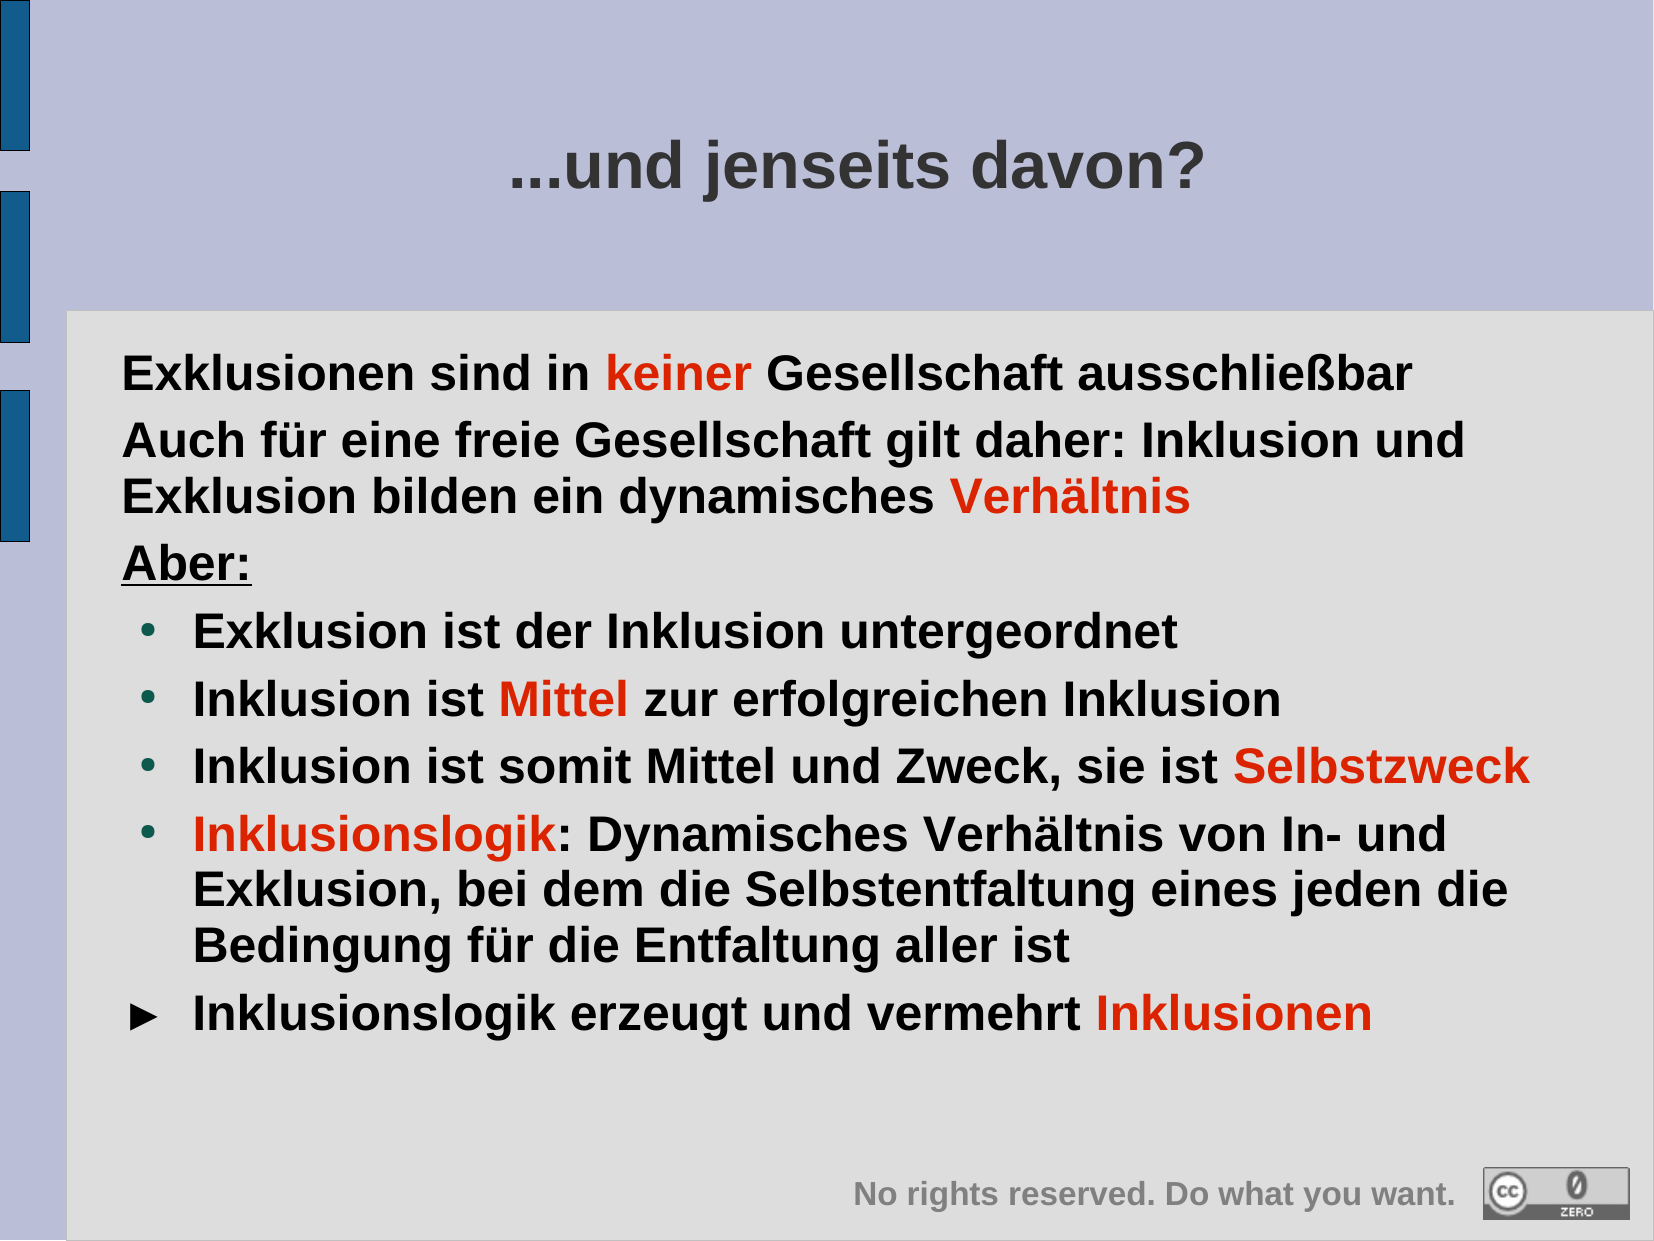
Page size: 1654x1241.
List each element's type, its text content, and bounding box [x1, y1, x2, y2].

title ...und jenseits davon? [121, 61, 1595, 269]
picture [1483, 1167, 1630, 1220]
list Exklusionen sind in keiner Gesellschaft ausschließbar Auch für eine freie Gesellschaft gilt daher: Inklusion und Exklusion bilden ein dynamisches Verhältnis Aber: Exklusion ist der Inklusion untergeordnet Inklusion ist Mittel zur erfolgreichen Inklusion Inklusion ist somit Mittel und Zweck, sie ist Selbstzweck Inklusionslogik: Dynamisches Verhältnis von In- und Exklusion, bei dem die Selbstentfaltung eines jeden die Bedingung für die Entfaltung aller ist ► Inklusionslogik erzeugt und vermehrt Inklusionen [121, 344, 1595, 1152]
text_box No rights reserved. Do what you want. [838, 1167, 1477, 1221]
